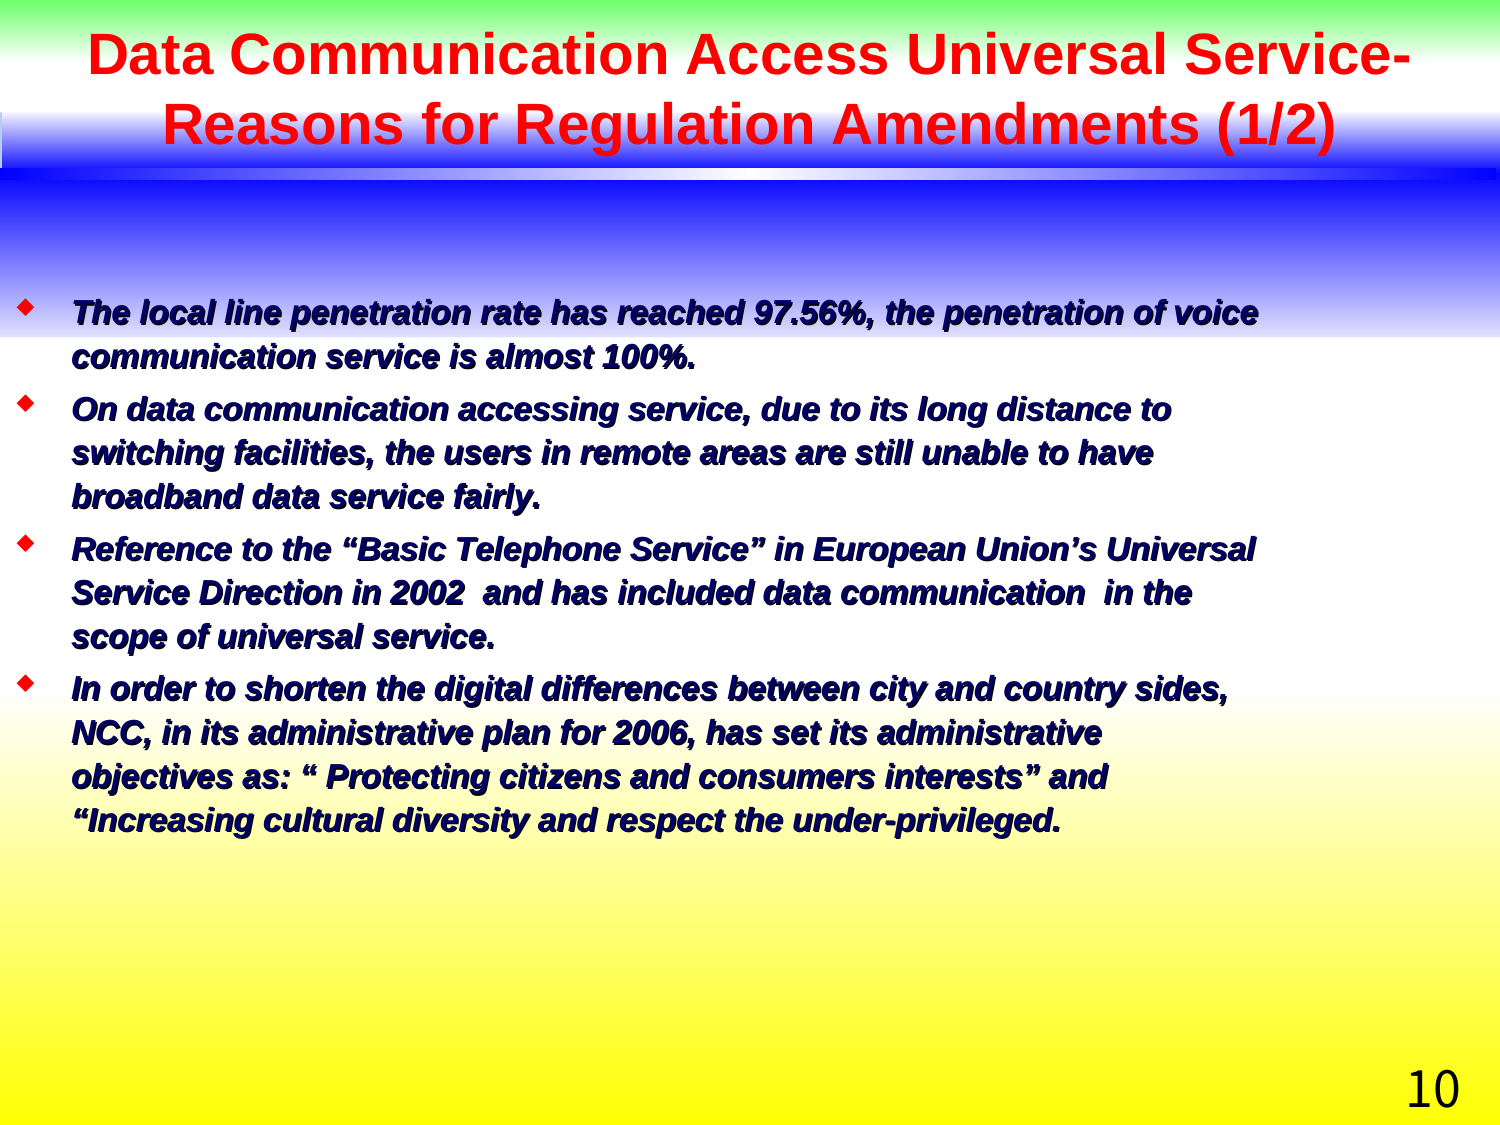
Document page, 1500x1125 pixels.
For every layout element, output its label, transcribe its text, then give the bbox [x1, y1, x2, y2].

list The local line penetration rate has reached 97.56%, the penetration of voice communication service is almost 100%. On data communication accessing service, due to its long distance to switching facilities, the users in remote areas are still unable to have broadband data service fairly. Reference to the “Basic Telephone Service” in European Union’s Universal Service Direction in 2002 and has included data communication in the scope of universal service. In order to shorten the digital differences between city and country sides, NCC, in its administrative plan for 2006, has set its administrative objectives as: “ Protecting citizens and consumers interests” and “Increasing cultural diversity and respect the under-privileged. [0, 278, 1276, 954]
title Data Communication Access Universal Service-Reasons for Regulation Amendments (1/2) [0, 0, 1500, 173]
